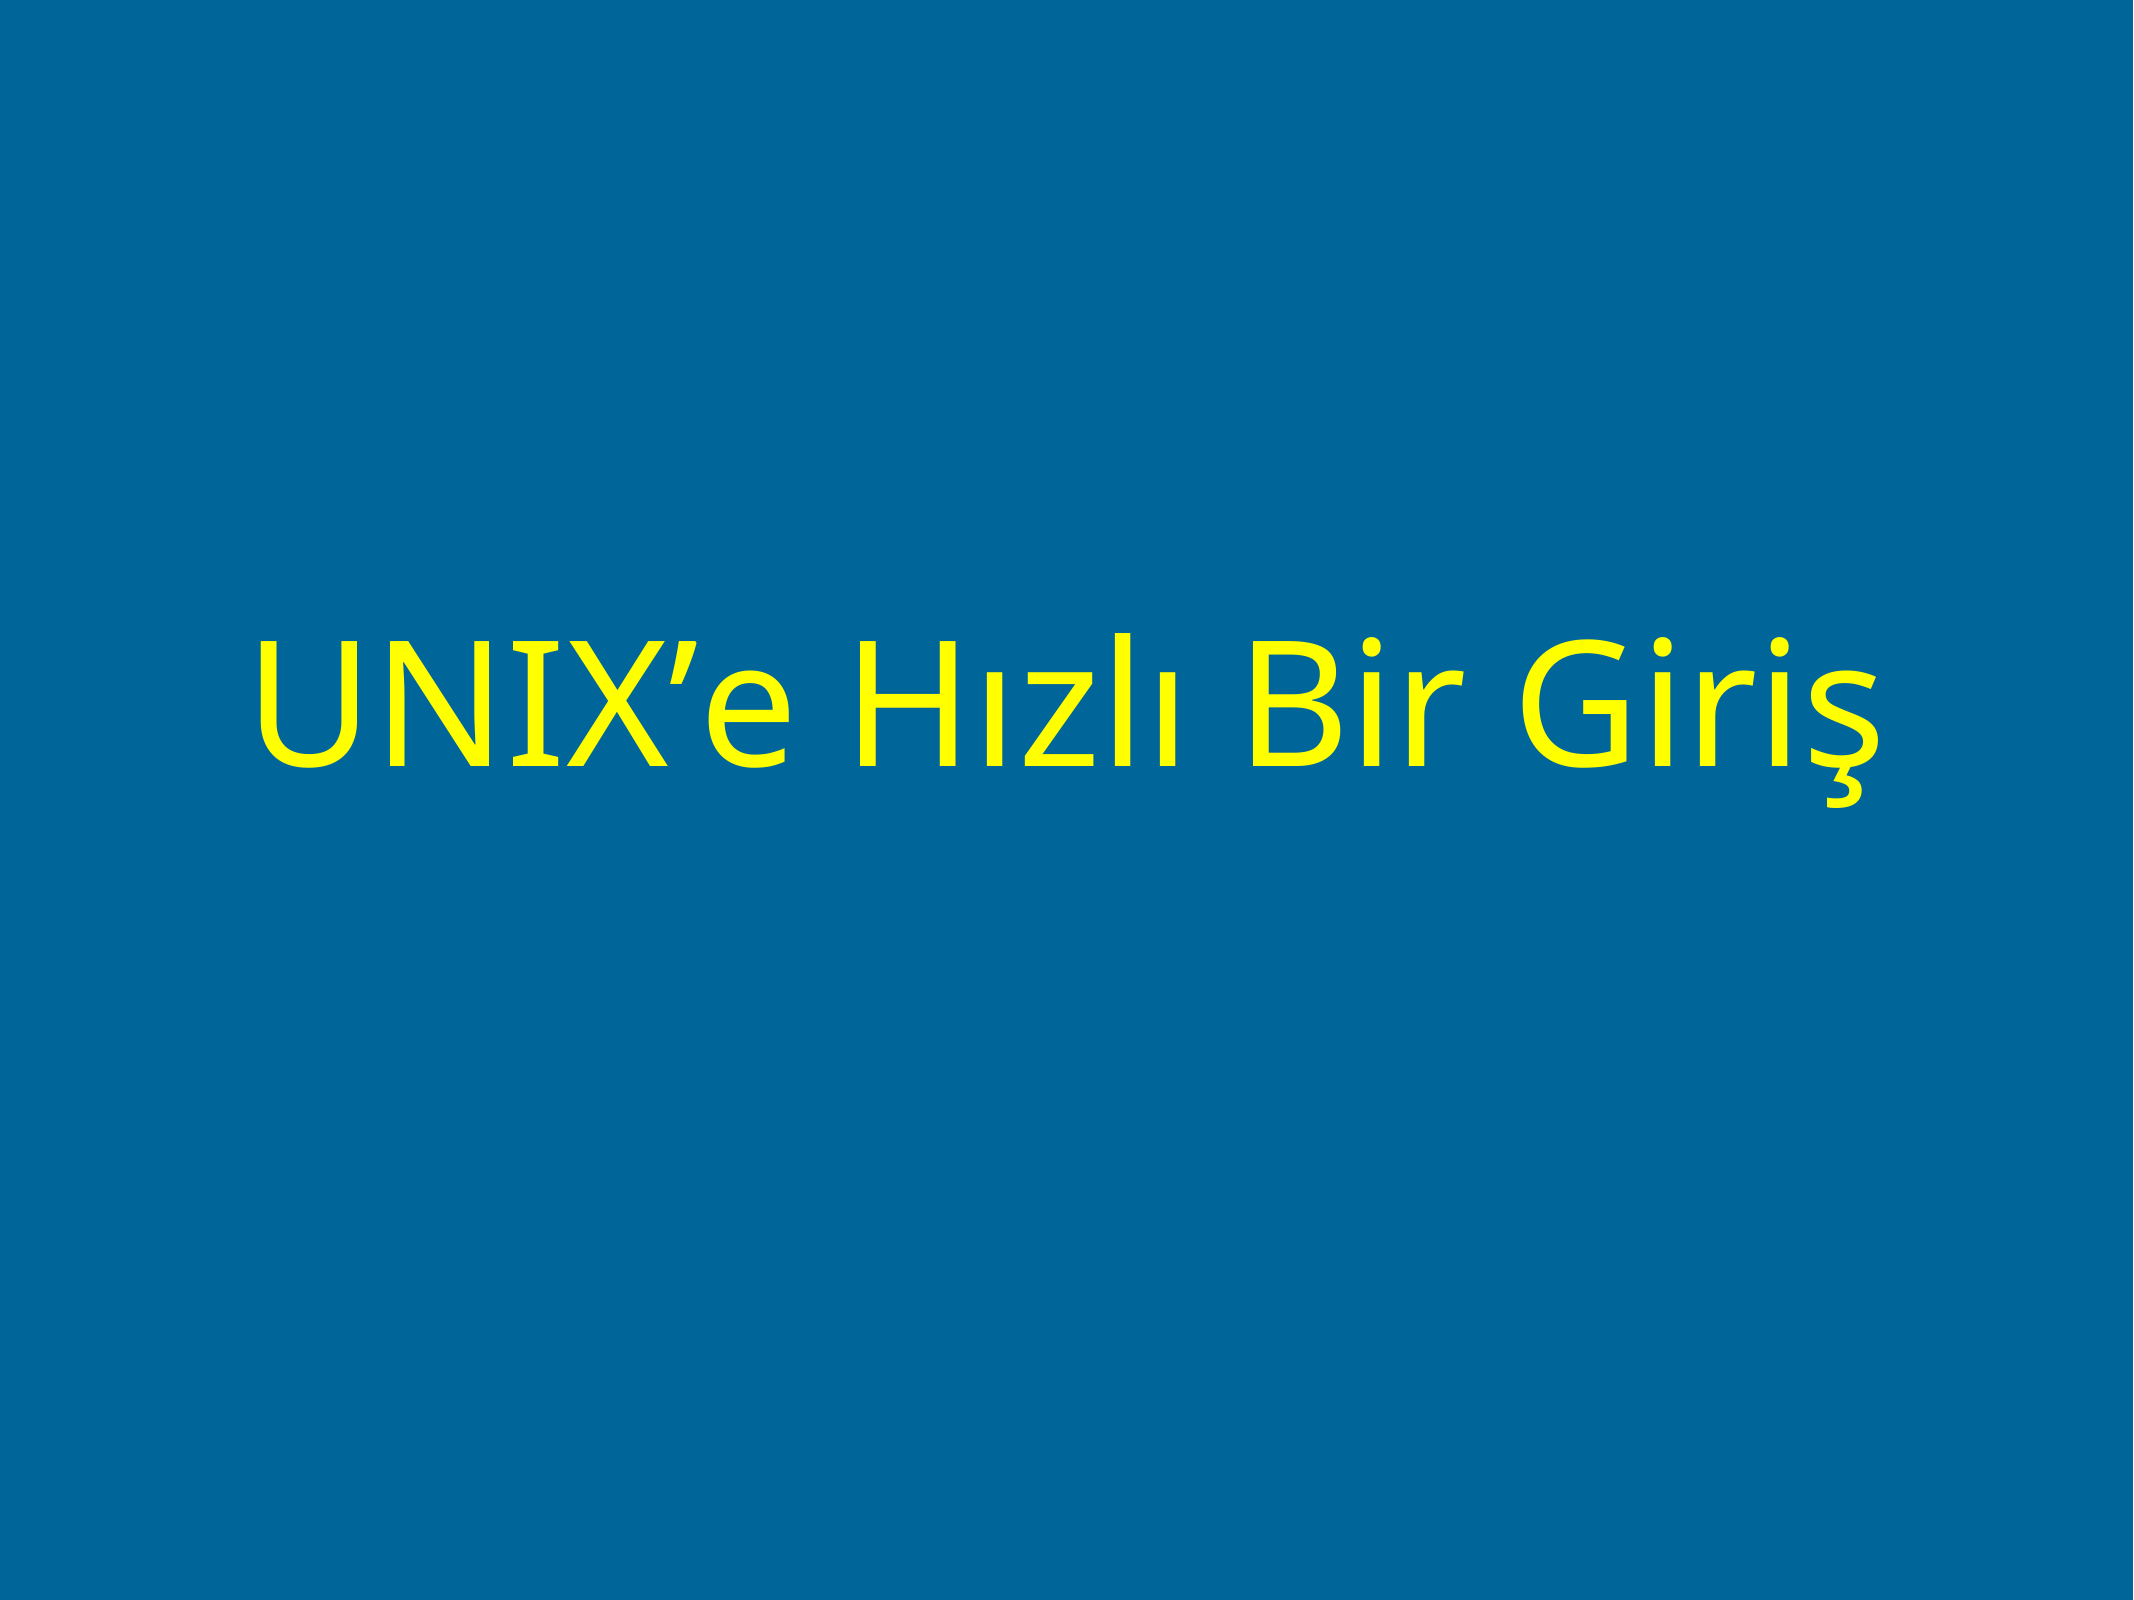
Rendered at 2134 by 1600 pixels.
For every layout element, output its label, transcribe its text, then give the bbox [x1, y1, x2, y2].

title UNIX’e Hızlı Bir Giriş [208, 268, 1925, 811]
